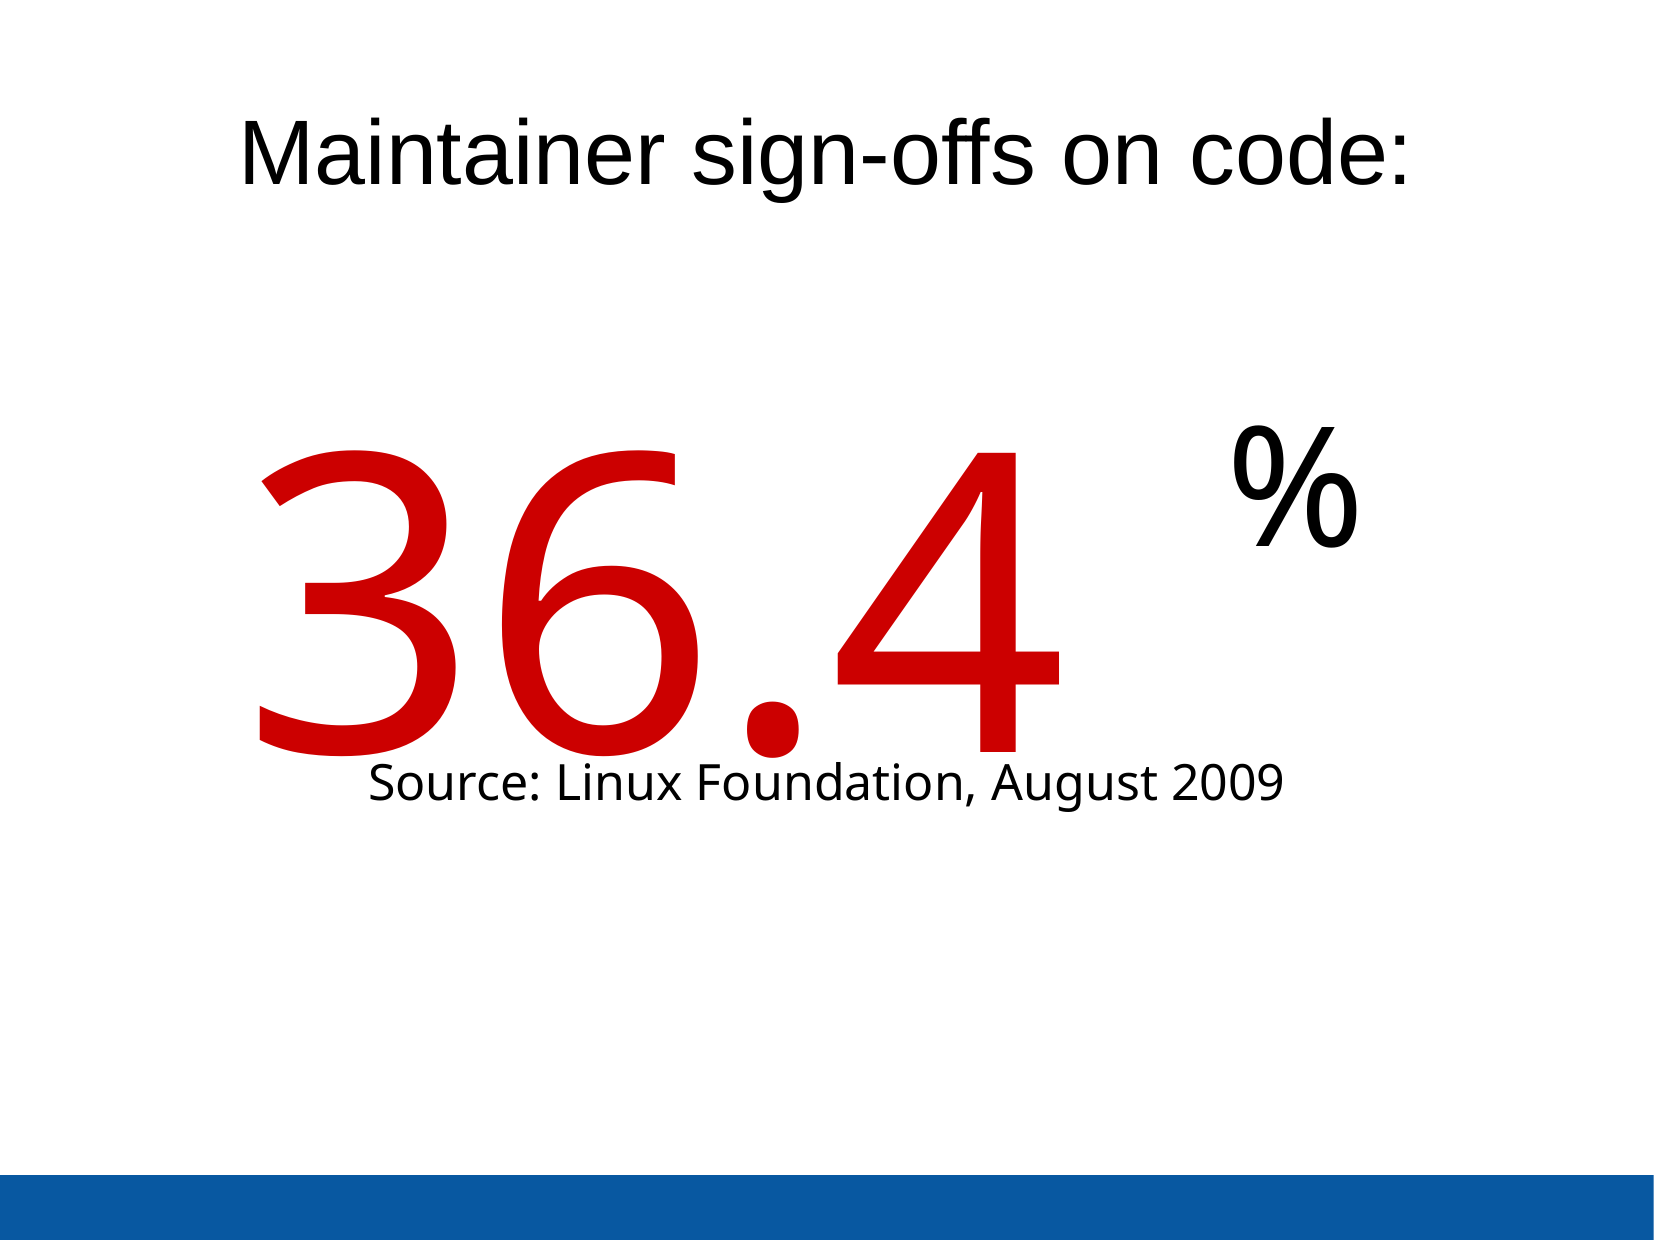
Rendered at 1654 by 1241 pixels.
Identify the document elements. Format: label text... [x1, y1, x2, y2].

text_box % [1211, 360, 1428, 563]
title Maintainer sign-offs on code: [82, 49, 1571, 257]
text_box Source: Linux Foundation, August 2009 [226, 739, 1427, 811]
text_box 36.4 [226, 300, 1301, 783]
picture [0, 1175, 1654, 1240]
